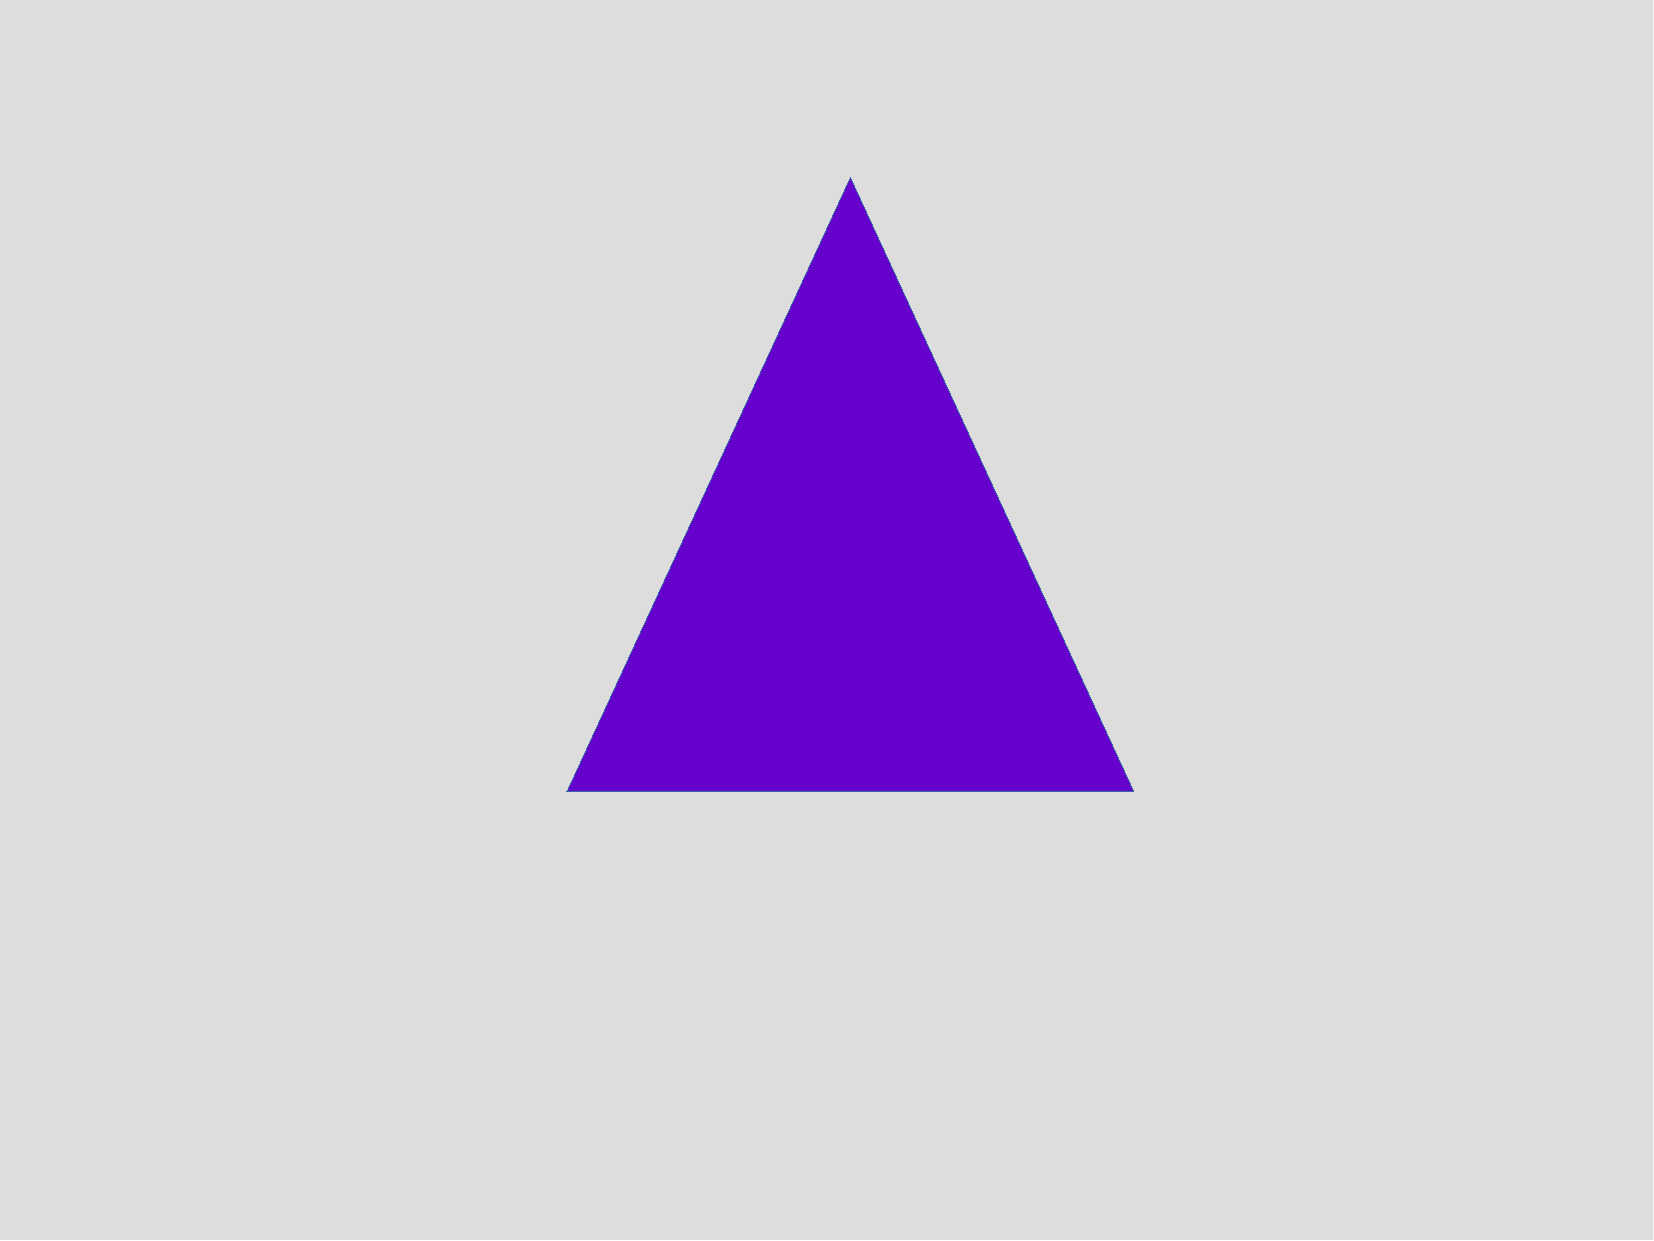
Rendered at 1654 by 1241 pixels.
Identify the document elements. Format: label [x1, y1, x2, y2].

text_box [566, 177, 1134, 792]
